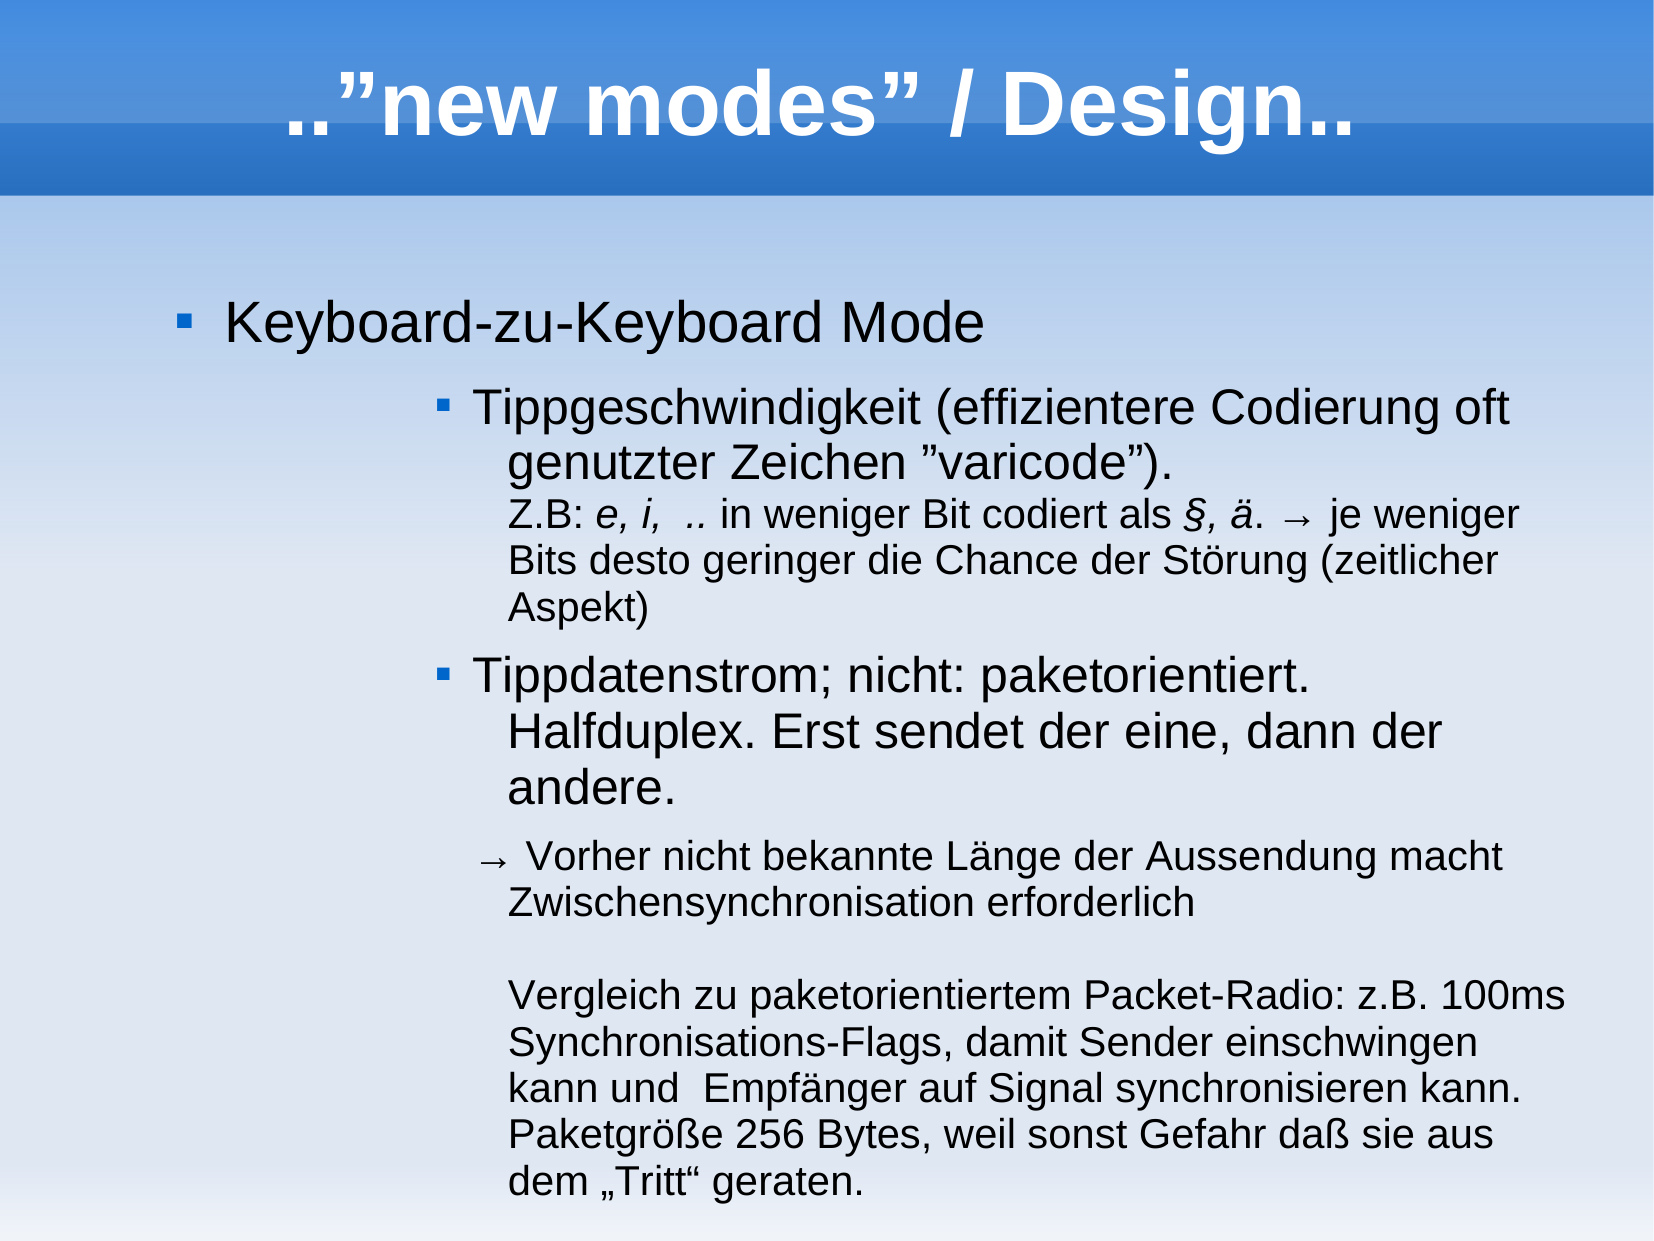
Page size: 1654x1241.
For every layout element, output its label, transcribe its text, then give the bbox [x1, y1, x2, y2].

picture [0, 0, 1654, 1241]
list Keyboard-zu-Keyboard Mode Tippgeschwindigkeit (effizientere Codierung oft genutzter Zeichen ”varicode”). Z.B: e, i, .. in weniger Bit codiert als §, ä. → je weniger Bits desto geringer die Chance der Störung (zeitlicher Aspekt) Tippdatenstrom; nicht: paketorientiert. Halfduplex. Erst sendet der eine, dann der andere. → Vorher nicht bekannte Länge der Aussendung macht Zwischensynchronisation erforderlich Vergleich zu paketorientiertem Packet-Radio: z.B. 100ms Synchronisations-Flags, damit Sender einschwingen kann und Empfänger auf Signal synchronisieren kann. Paketgröße 256 Bytes, weil sonst Gefahr daß sie aus dem „Tritt“ geraten. [82, 290, 1571, 1186]
title ..”new modes” / Design.. [76, 7, 1565, 200]
